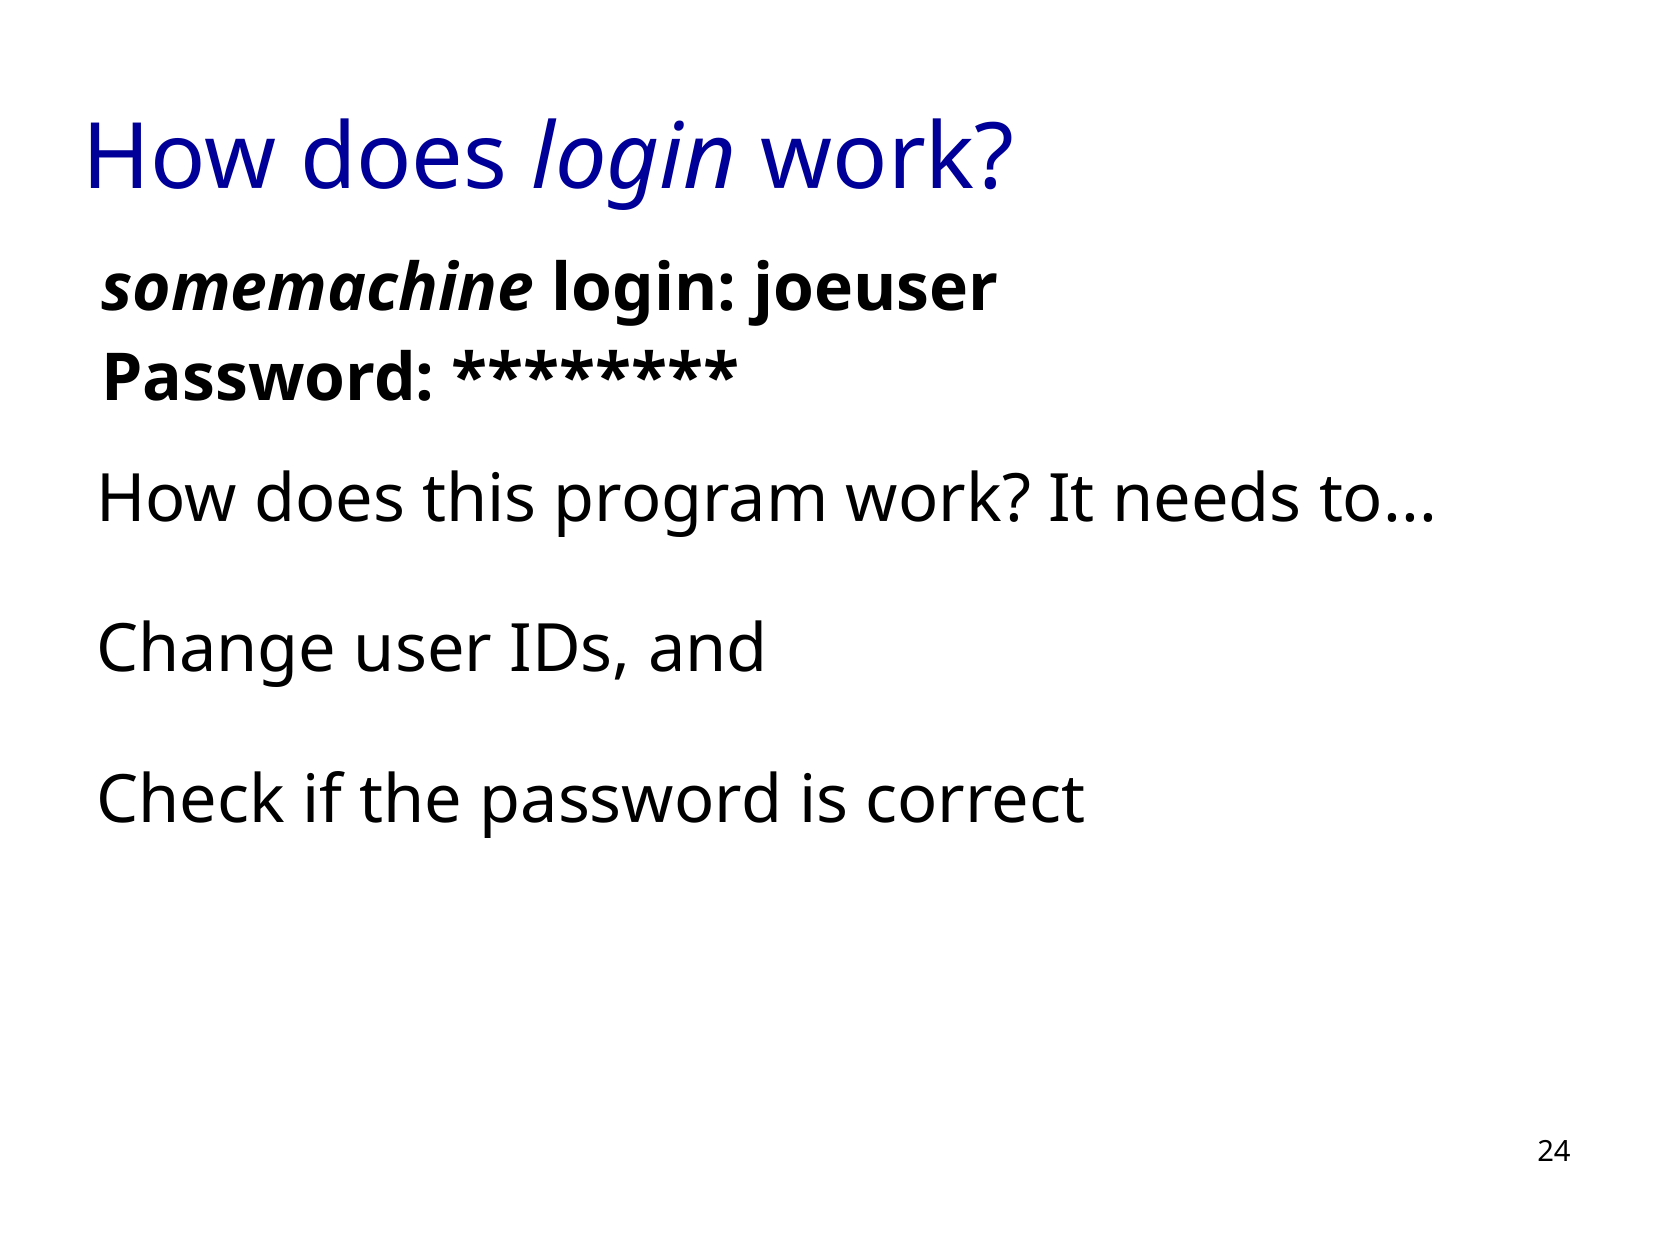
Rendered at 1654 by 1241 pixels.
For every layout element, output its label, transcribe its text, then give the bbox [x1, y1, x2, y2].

text_box somemachine login: joeuser Password: ******** [65, 240, 1351, 421]
list How does this program work? It needs to... Change user IDs, and Check if the password is correct [60, 450, 1571, 1096]
title How does login work? [82, 49, 1571, 257]
